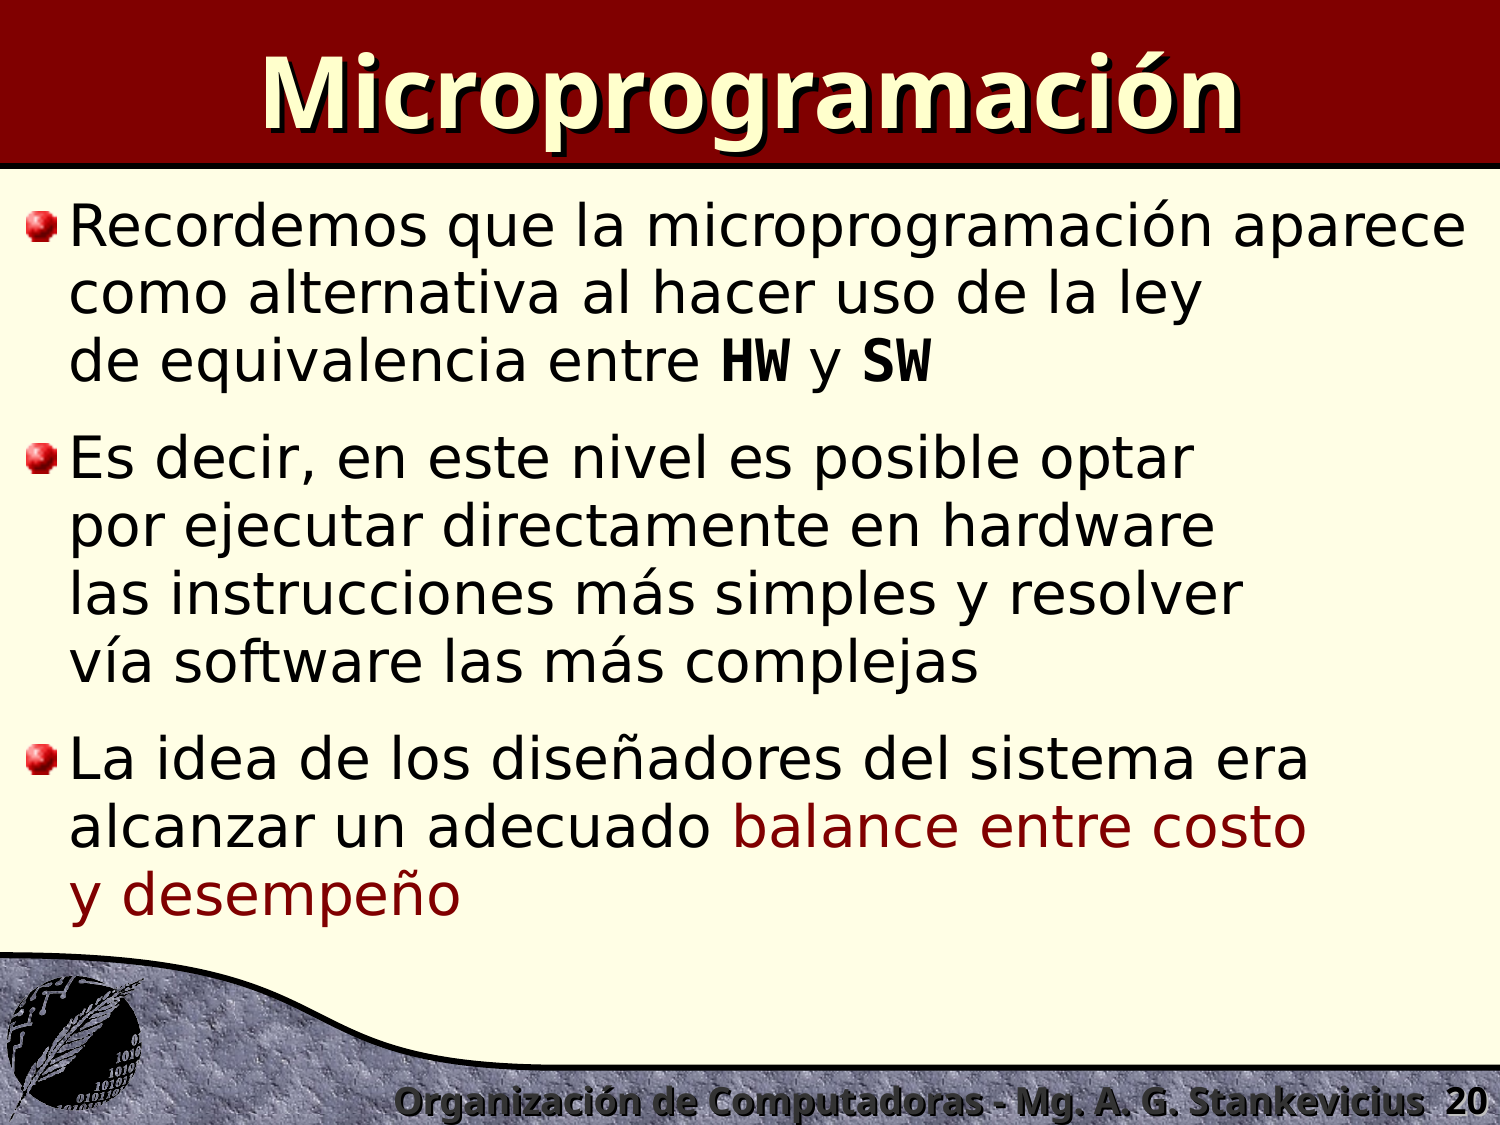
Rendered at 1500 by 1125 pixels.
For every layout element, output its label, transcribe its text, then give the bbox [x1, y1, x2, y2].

title Microprogramación [15, 5, 1485, 160]
picture [1058, 1100, 1065, 1110]
picture [448, 1100, 455, 1110]
list Recordemos que la microprogramación aparece como alternativa al hacer uso de la ley de equivalencia entre HW y SW Es decir, en este nivel es posible optar por ejecutar directamente en hardware las instrucciones más simples y resolver vía software las más complejas La idea de los diseñadores del sistema era alcanzar un adecuado balance entre costo y desempeño [11, 192, 1486, 935]
picture [802, 1100, 806, 1110]
picture [0, 959, 1500, 1125]
